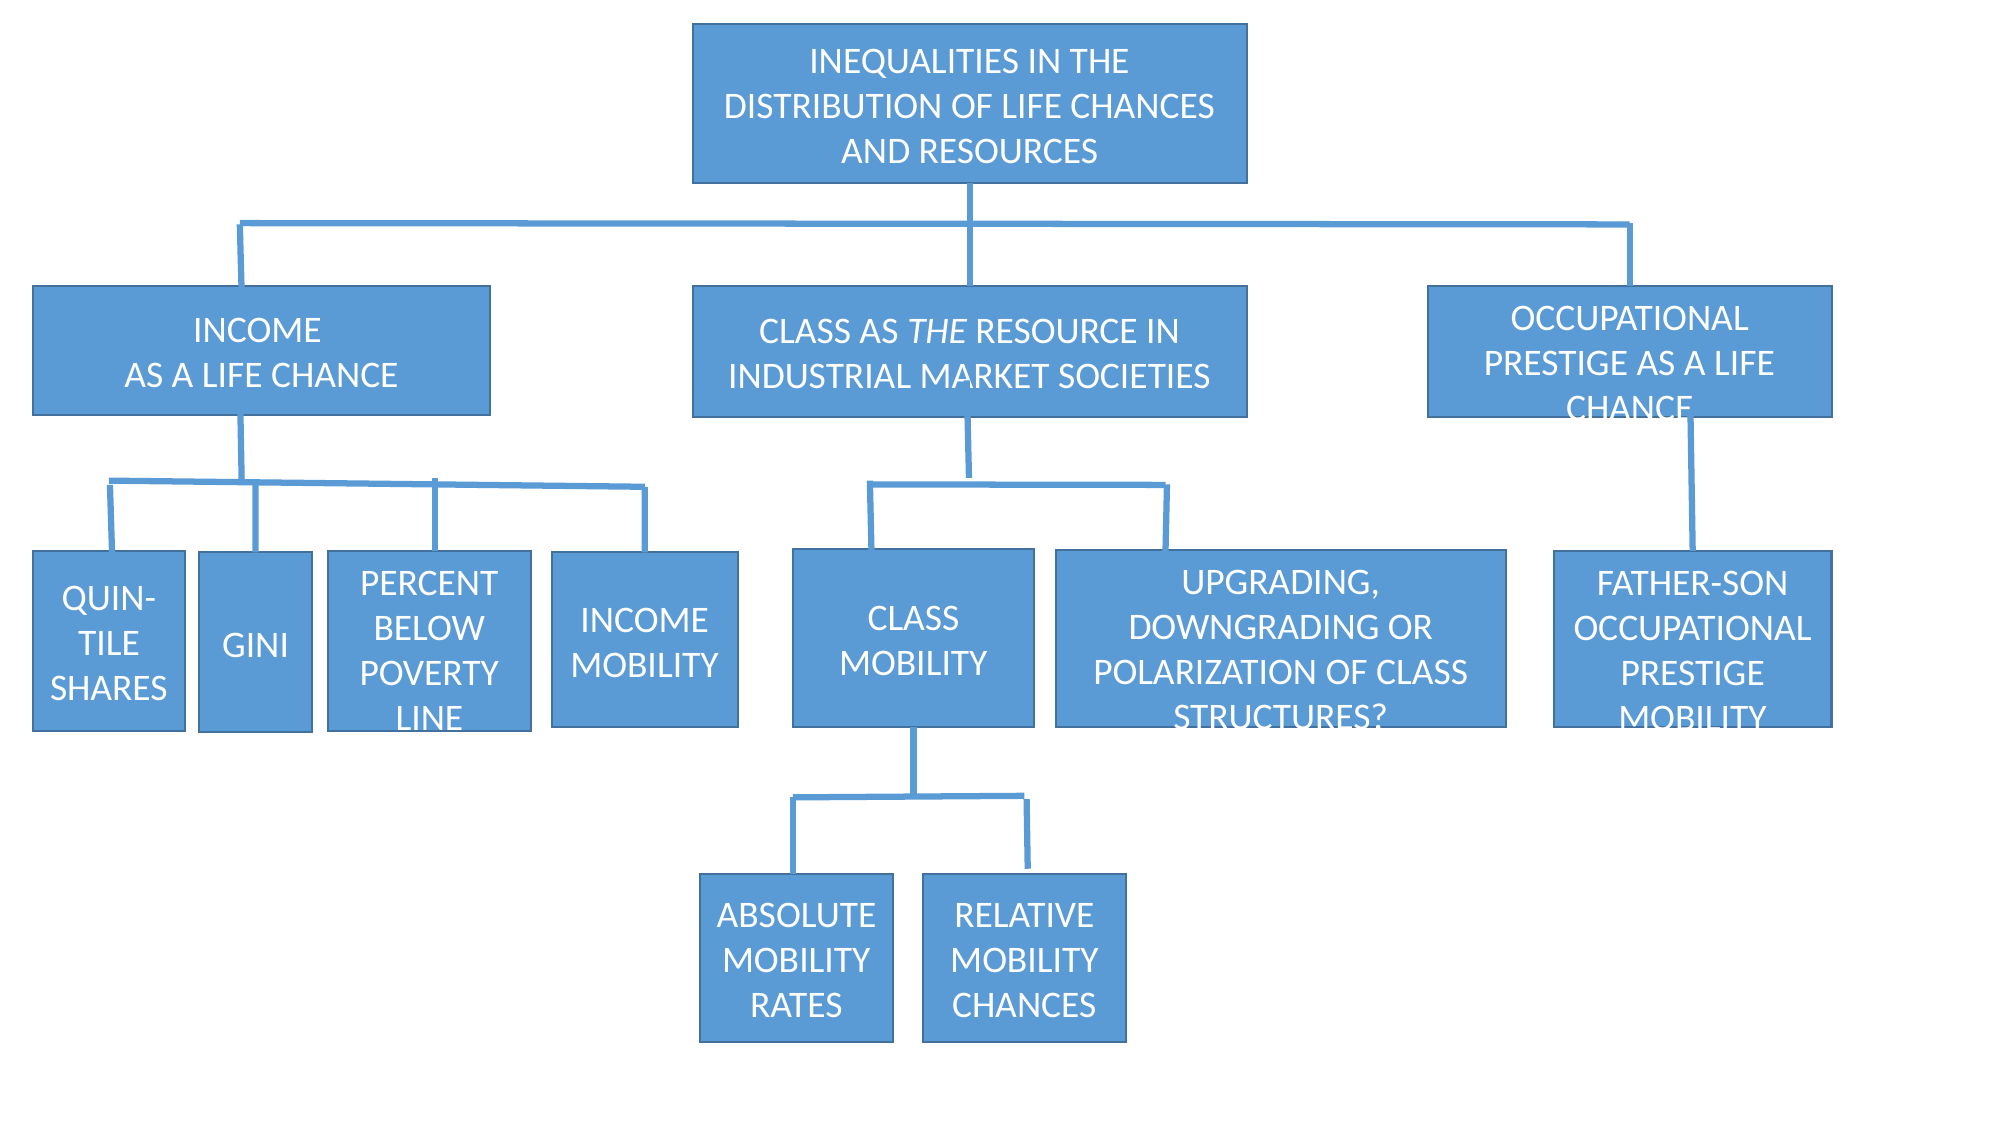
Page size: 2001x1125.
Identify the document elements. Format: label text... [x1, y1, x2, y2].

text_box CLASS MOBILITY [793, 549, 1034, 727]
text_box INEQUALITIES IN THE DISTRIBUTION OF LIFE CHANCES AND RESOURCES [693, 24, 1247, 183]
text_box PERCENT BELOW POVERTY LINE [328, 551, 531, 731]
text_box GINI [199, 552, 312, 732]
text_box UPGRADING, DOWNGRADING OR POLARIZATION OF CLASS STRUCTURES? [1056, 550, 1506, 727]
text_box QUIN-TILE SHARES [33, 551, 185, 731]
text_box INCOMEMOBILITY [552, 552, 738, 727]
text_box FATHER-SON OCCUPATIONAL PRESTIGE MOBILITY [1554, 551, 1831, 727]
text_box ABSOLUTE MOBILITY RATES [700, 874, 893, 1042]
text_box OCCUPATIONAL PRESTIGE AS A LIFE CHANCE [1428, 286, 1832, 417]
text_box CLASS AS THE RESOURCE IN INDUSTRIAL MARKET SOCIETIES [693, 286, 1247, 417]
text_box INCOME AS A LIFE CHANCE [33, 286, 490, 415]
text_box RELATIVE MOBILITY CHANCES [923, 874, 1126, 1042]
